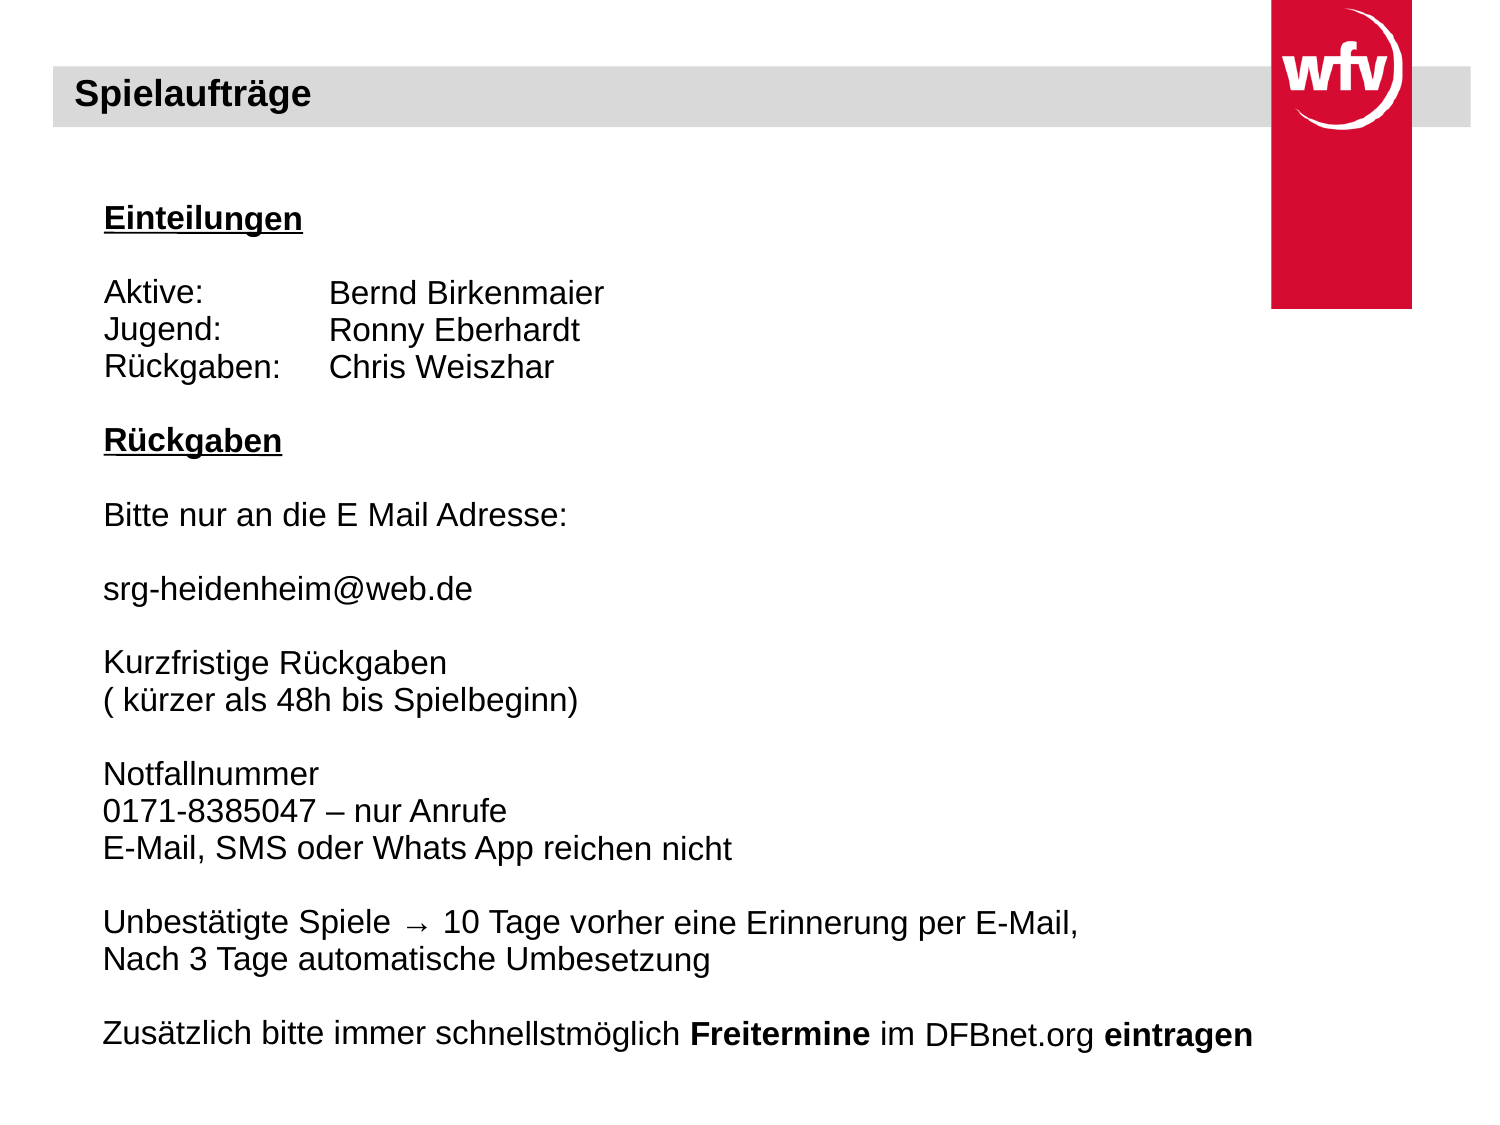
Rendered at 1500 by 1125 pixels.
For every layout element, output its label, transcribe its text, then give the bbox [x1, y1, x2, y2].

text_box Einteilungen Aktive: Bernd Birkenmaier Jugend: Ronny Eberhardt Rückgaben: Chris Weiszhar Rückgaben Bitte nur an die E Mail Adresse: srg-heidenheim@web.de Kurzfristige Rückgaben ( kürzer als 48h bis Spielbeginn) Notfallnummer 0171-8385047 – nur Anrufe E-Mail, SMS oder Whats App reichen nicht Unbestätigte Spiele → 10 Tage vorher eine Erinnerung per E-Mail, Nach 3 Tage automatische Umbesetzung Zusätzlich bitte immer schnellstmöglich Freitermine im DFBnet.org eintragen [87, 150, 1283, 1102]
text_box Spielaufträge [59, 65, 330, 124]
